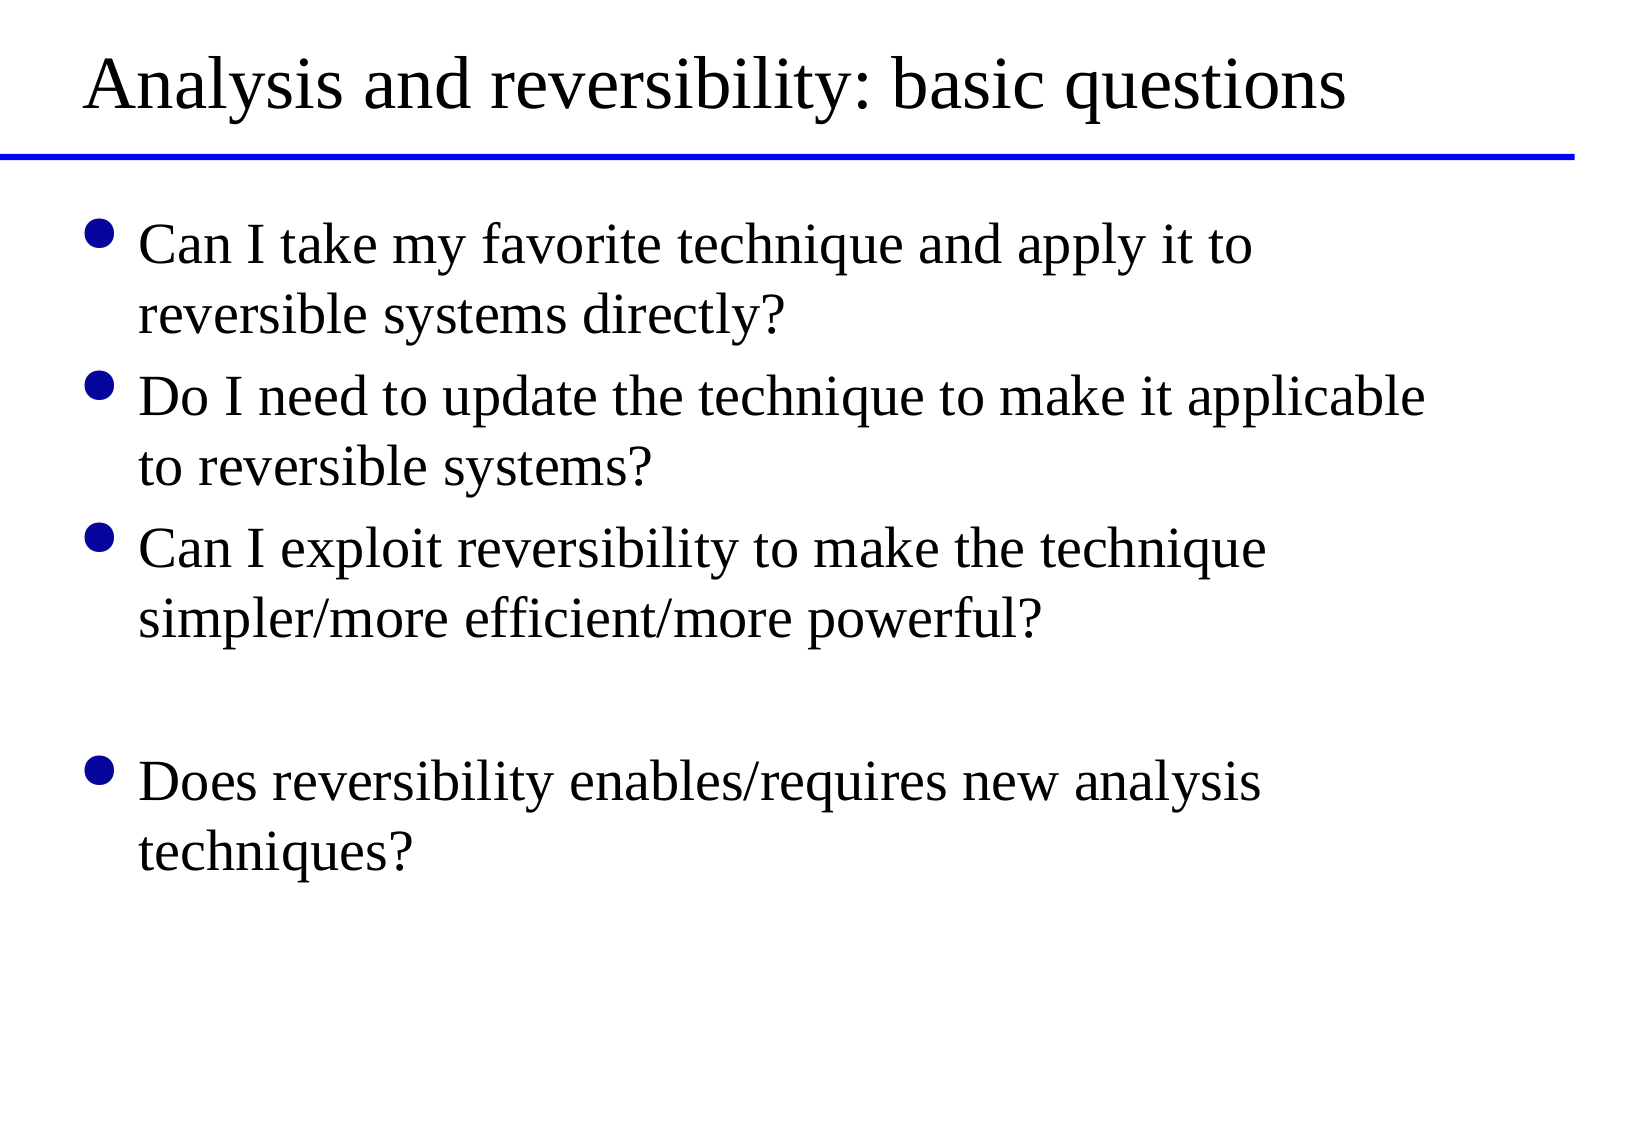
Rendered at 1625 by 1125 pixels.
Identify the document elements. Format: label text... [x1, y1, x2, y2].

list Can I take my favorite technique and apply it to reversible systems directly? Do I need to update the technique to make it applicable to reversible systems? Can I exploit reversibility to make the technique simpler/more efficient/more powerful? Does reversibility enables/requires new analysis techniques? [67, 198, 1478, 1061]
title Analysis and reversibility: basic questions [67, 27, 1544, 131]
